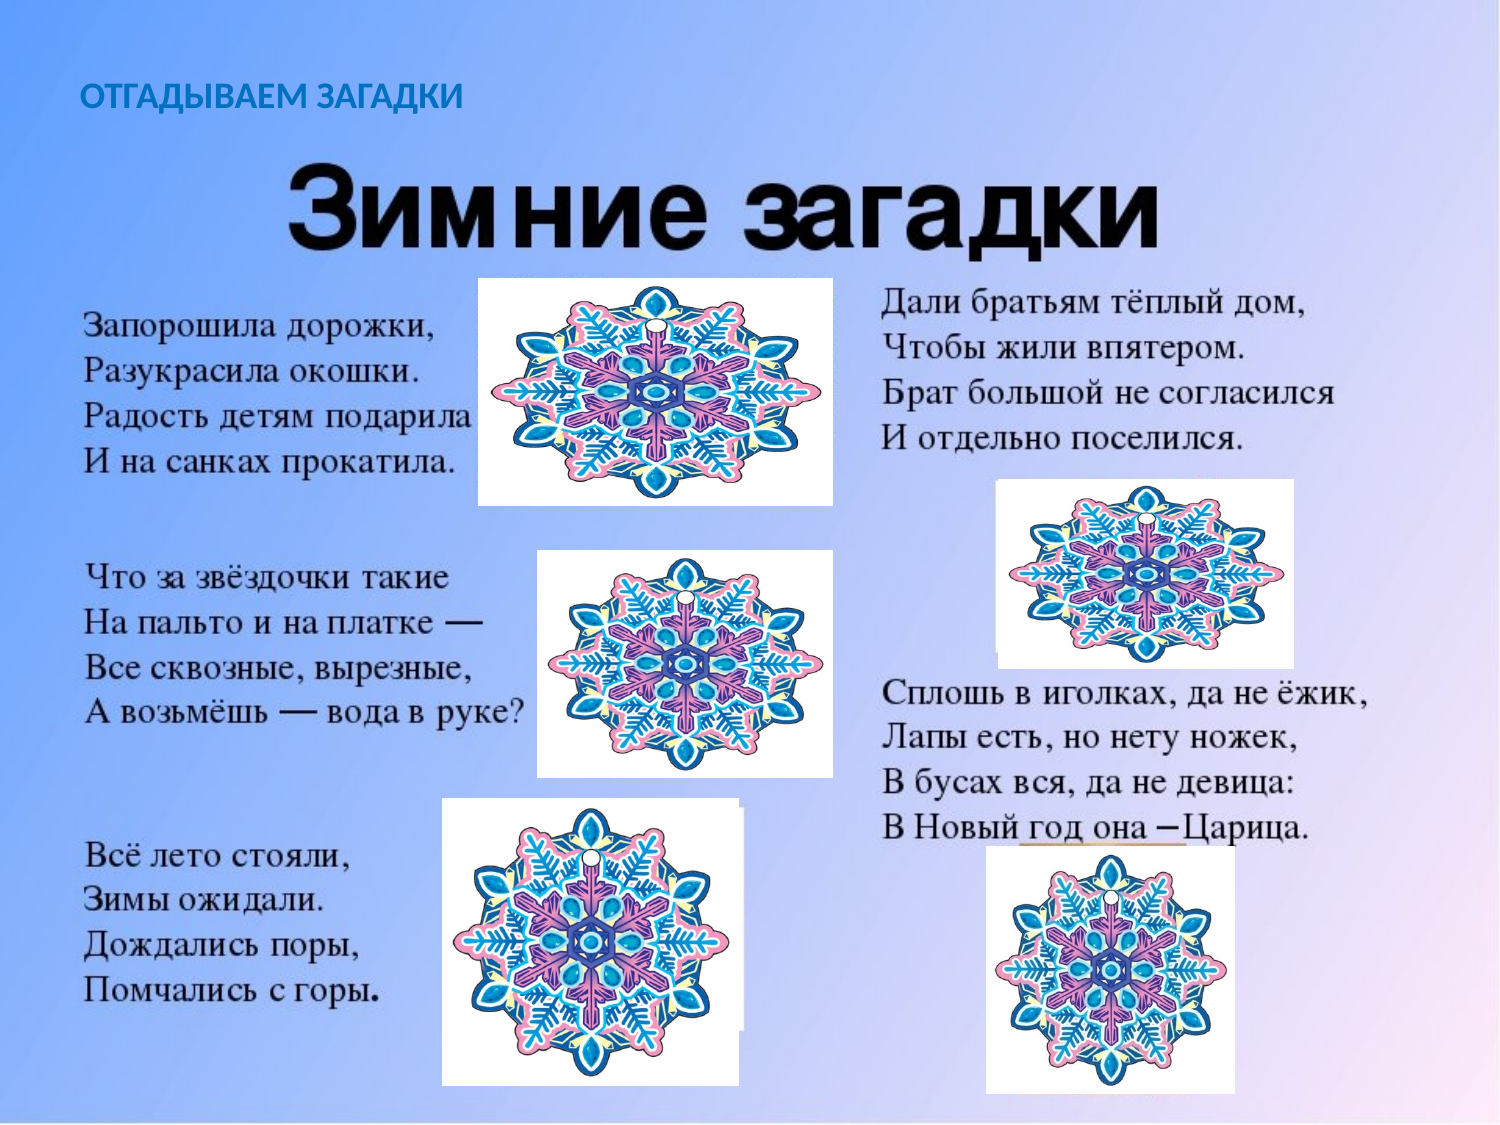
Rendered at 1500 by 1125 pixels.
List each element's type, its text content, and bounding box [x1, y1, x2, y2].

title ОТГАДЫВАЕМ ЗАГАДКИ [64, 0, 1415, 188]
picture [0, 0, 1500, 1125]
